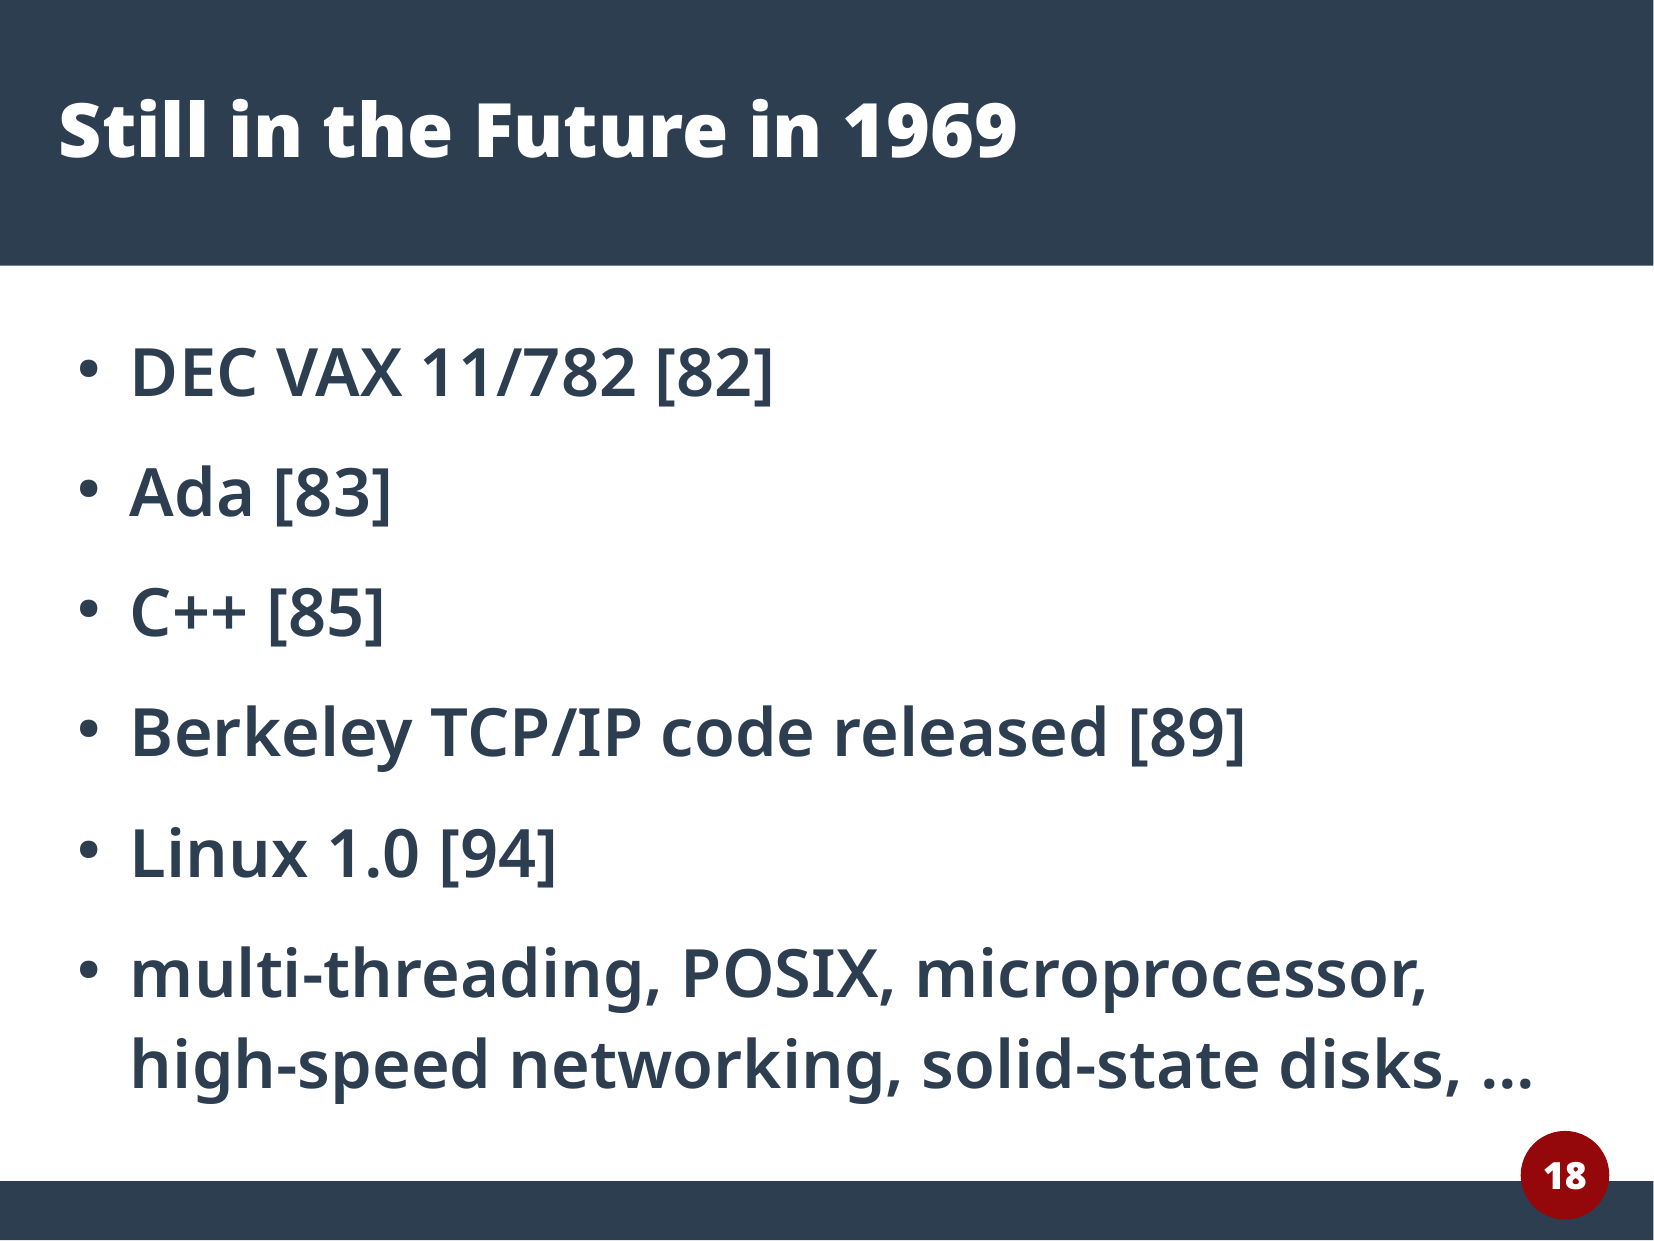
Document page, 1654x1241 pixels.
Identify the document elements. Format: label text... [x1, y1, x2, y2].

list DEC VAX 11/782 [82] Ada [83] C++ [85] Berkeley TCP/IP code released [89] Linux 1.0 [94] multi-threading, POSIX, microprocessor, high-speed networking, solid-state disks, ... [59, 324, 1595, 1152]
title Still in the Future in 1969 [59, 49, 1595, 207]
